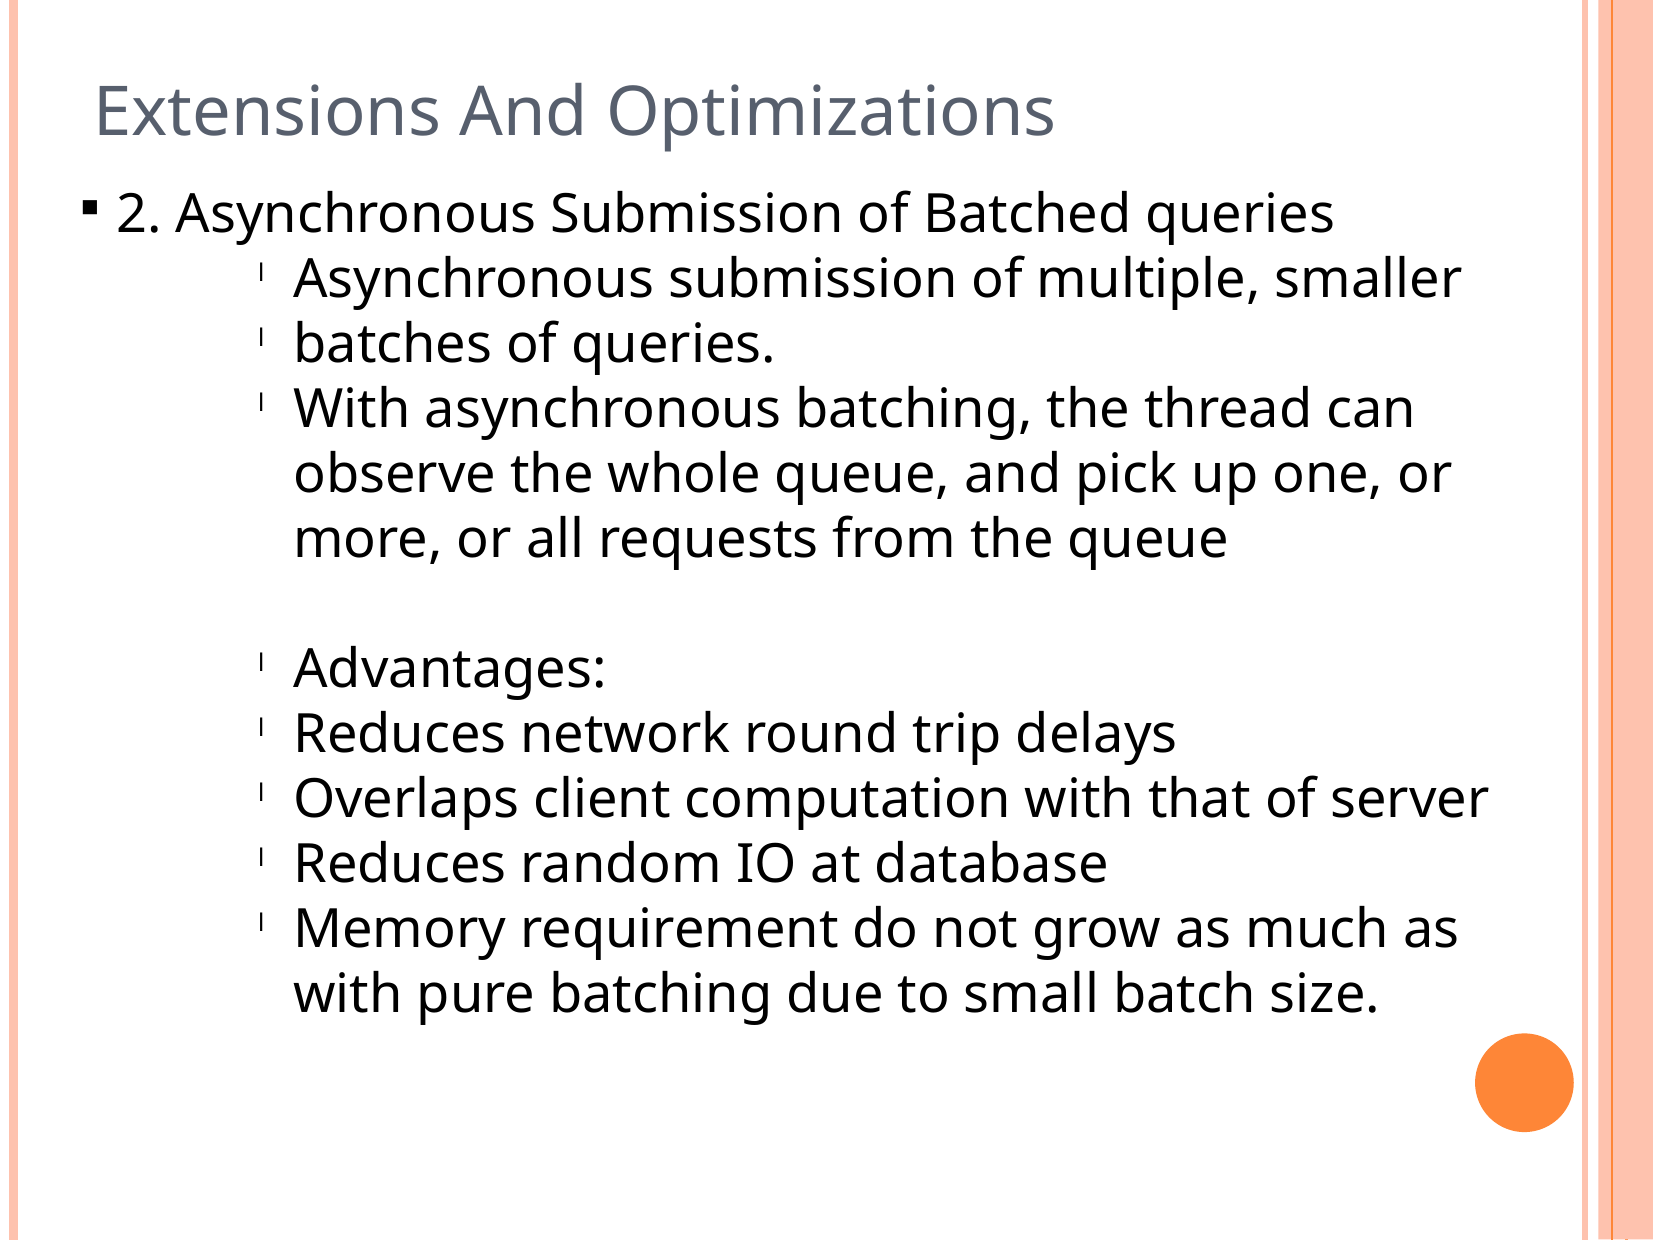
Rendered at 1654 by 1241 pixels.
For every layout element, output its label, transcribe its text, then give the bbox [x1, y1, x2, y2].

text_box Extensions And Optimizations [76, 25, 1565, 157]
text_box 2. Asynchronous Submission of Batched queries Asynchronous submission of multiple, smaller batches of queries. With asynchronous batching, the thread can observe the whole queue, and pick up one, or more, or all requests from the queue Advantages: Reduces network round trip delays Overlaps client computation with that of server Reduces random IO at database Memory requirement do not grow as much as with pure batching due to small batch size. [64, 170, 1552, 988]
